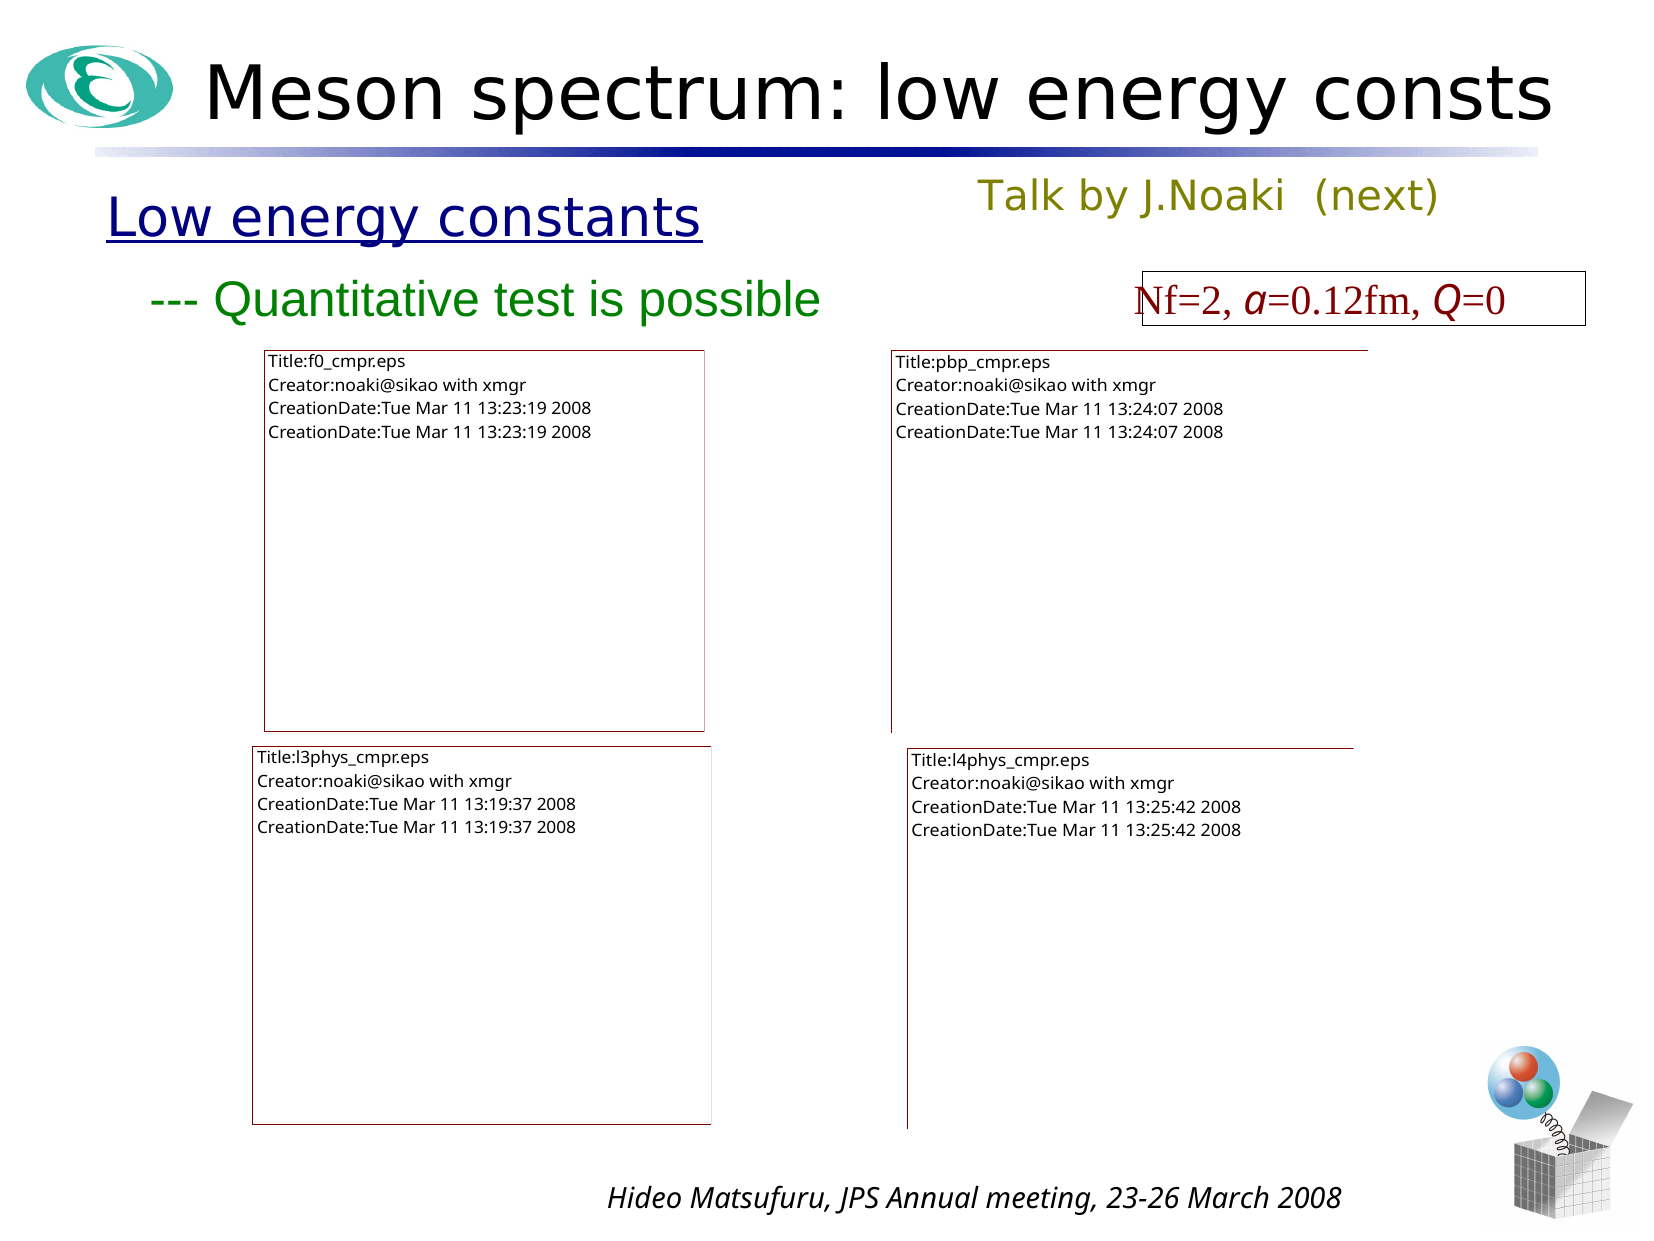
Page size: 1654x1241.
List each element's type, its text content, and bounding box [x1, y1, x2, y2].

picture [262, 348, 705, 732]
text_box --- Quantitative test is possible [149, 271, 823, 334]
picture [1482, 1039, 1639, 1226]
text_box Talk by J.Noaki (next) [883, 167, 1555, 221]
picture [890, 348, 1368, 733]
picture [20, 37, 179, 136]
text_box Nf=2, a=0.12fm, Q=0 [1142, 271, 1586, 326]
picture [905, 747, 1354, 1129]
picture [251, 744, 712, 1125]
picture [95, 147, 1538, 157]
title Meson spectrum: low energy consts [192, 40, 1568, 147]
list Low energy constants [88, 186, 1541, 695]
